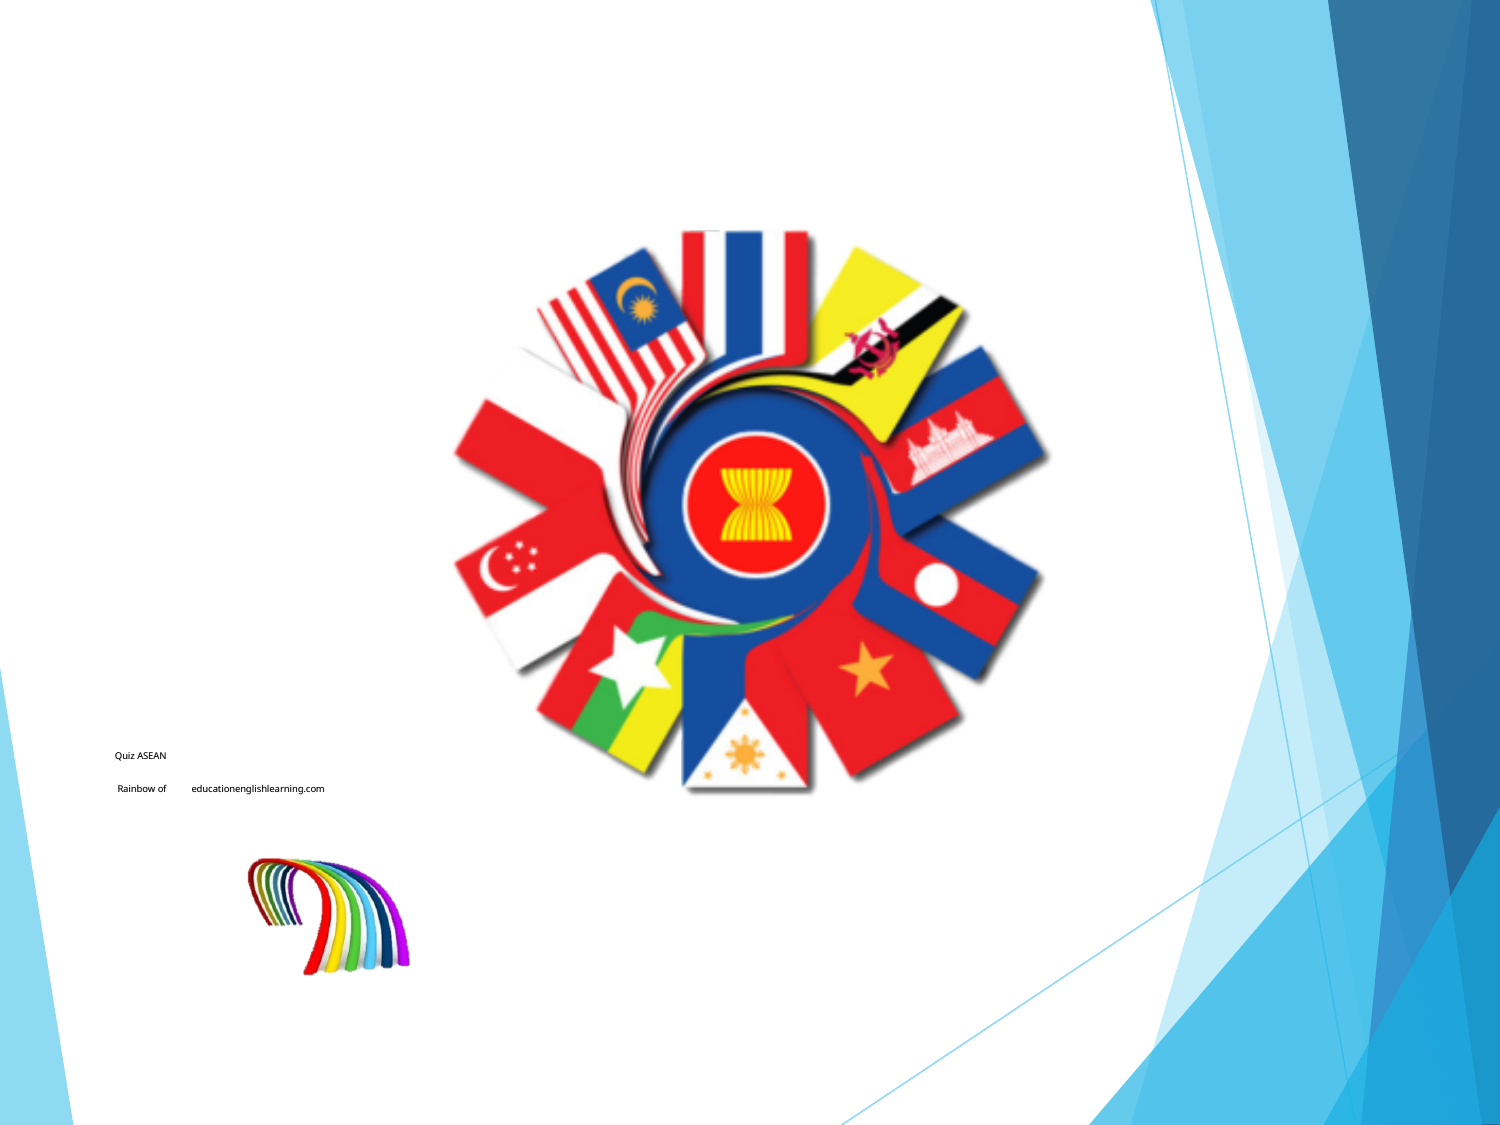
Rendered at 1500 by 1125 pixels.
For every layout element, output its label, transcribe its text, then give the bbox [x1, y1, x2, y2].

picture [216, 206, 1068, 994]
list Quiz ASEAN Rainbow of educationenglishlearning.com [87, 778, 1450, 1125]
